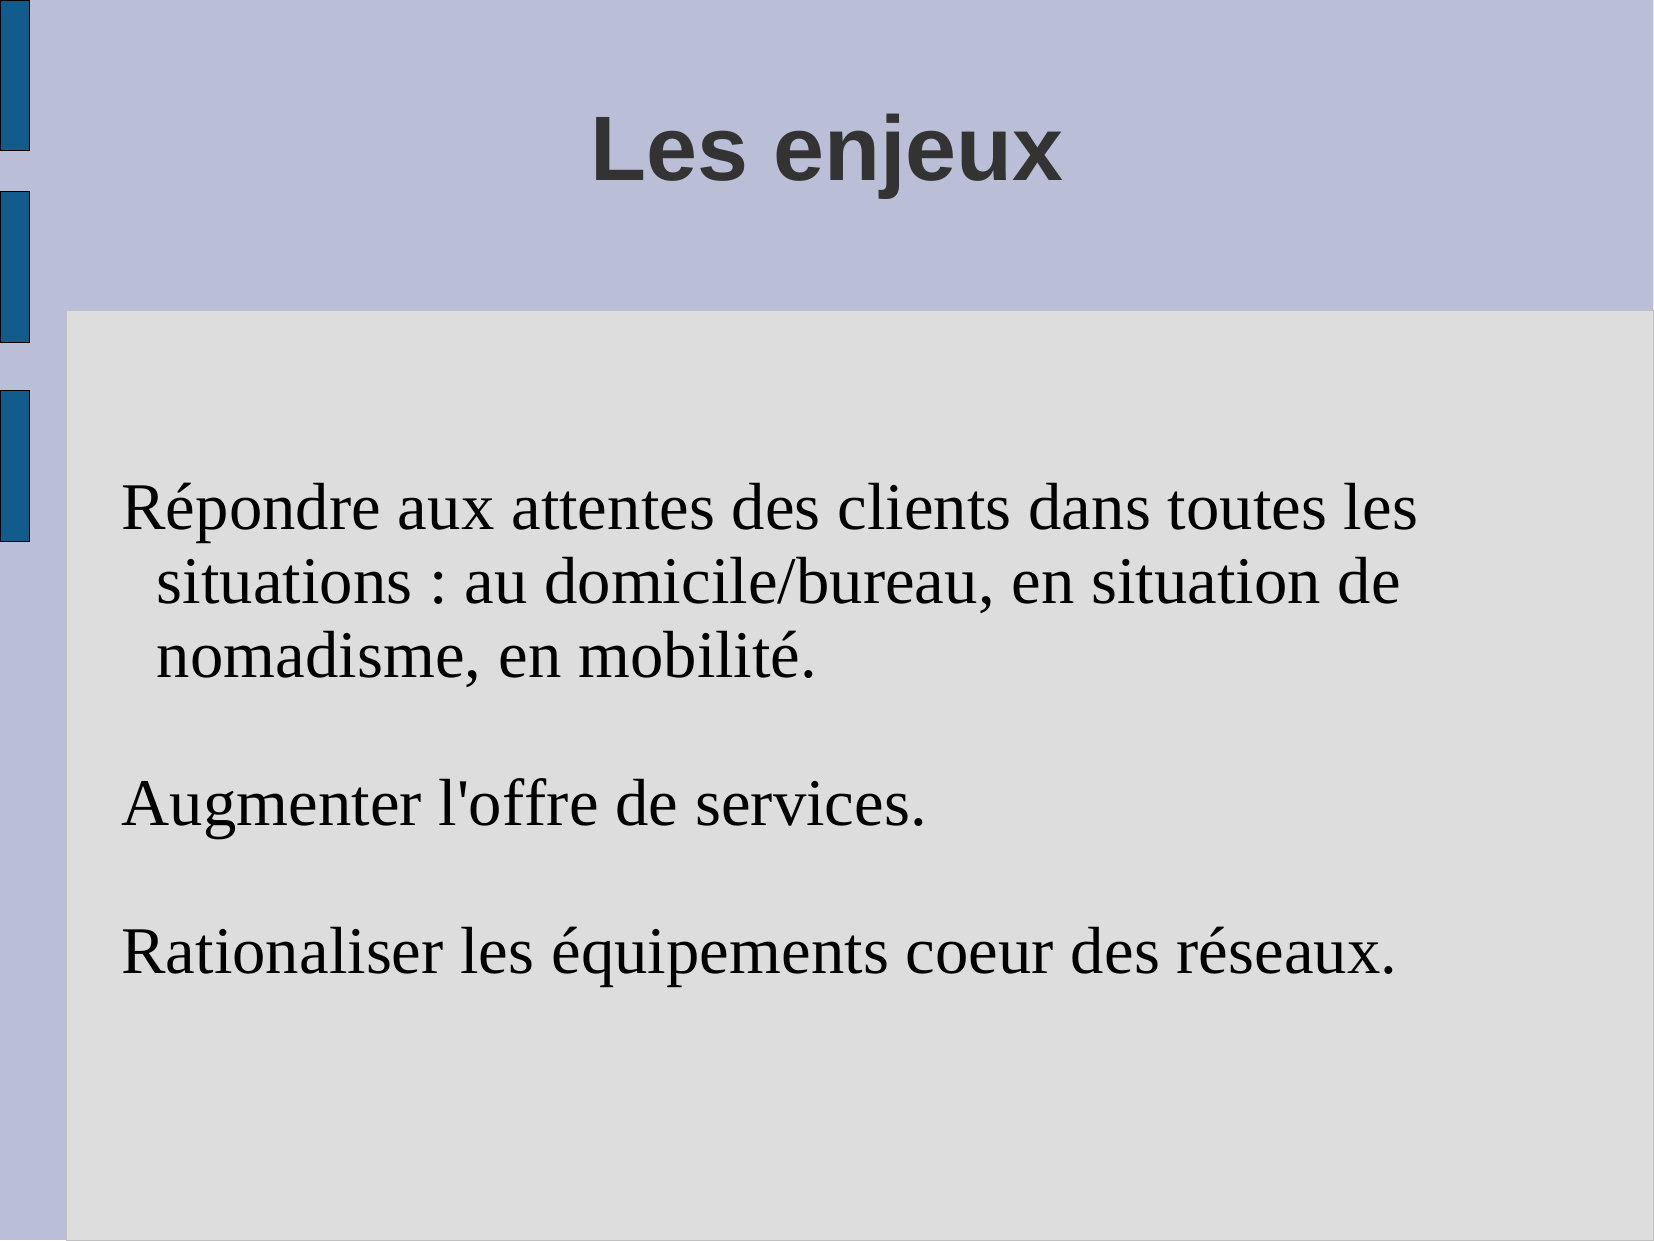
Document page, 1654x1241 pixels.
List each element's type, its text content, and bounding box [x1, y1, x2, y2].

title Les enjeux [121, 91, 1534, 207]
subtitle Répondre aux attentes des clients dans toutes les situations : au domicile/bureau, en situation de nomadisme, en mobilité. Augmenter l'offre de services. Rationaliser les équipements coeur des réseaux. [121, 383, 1534, 1223]
